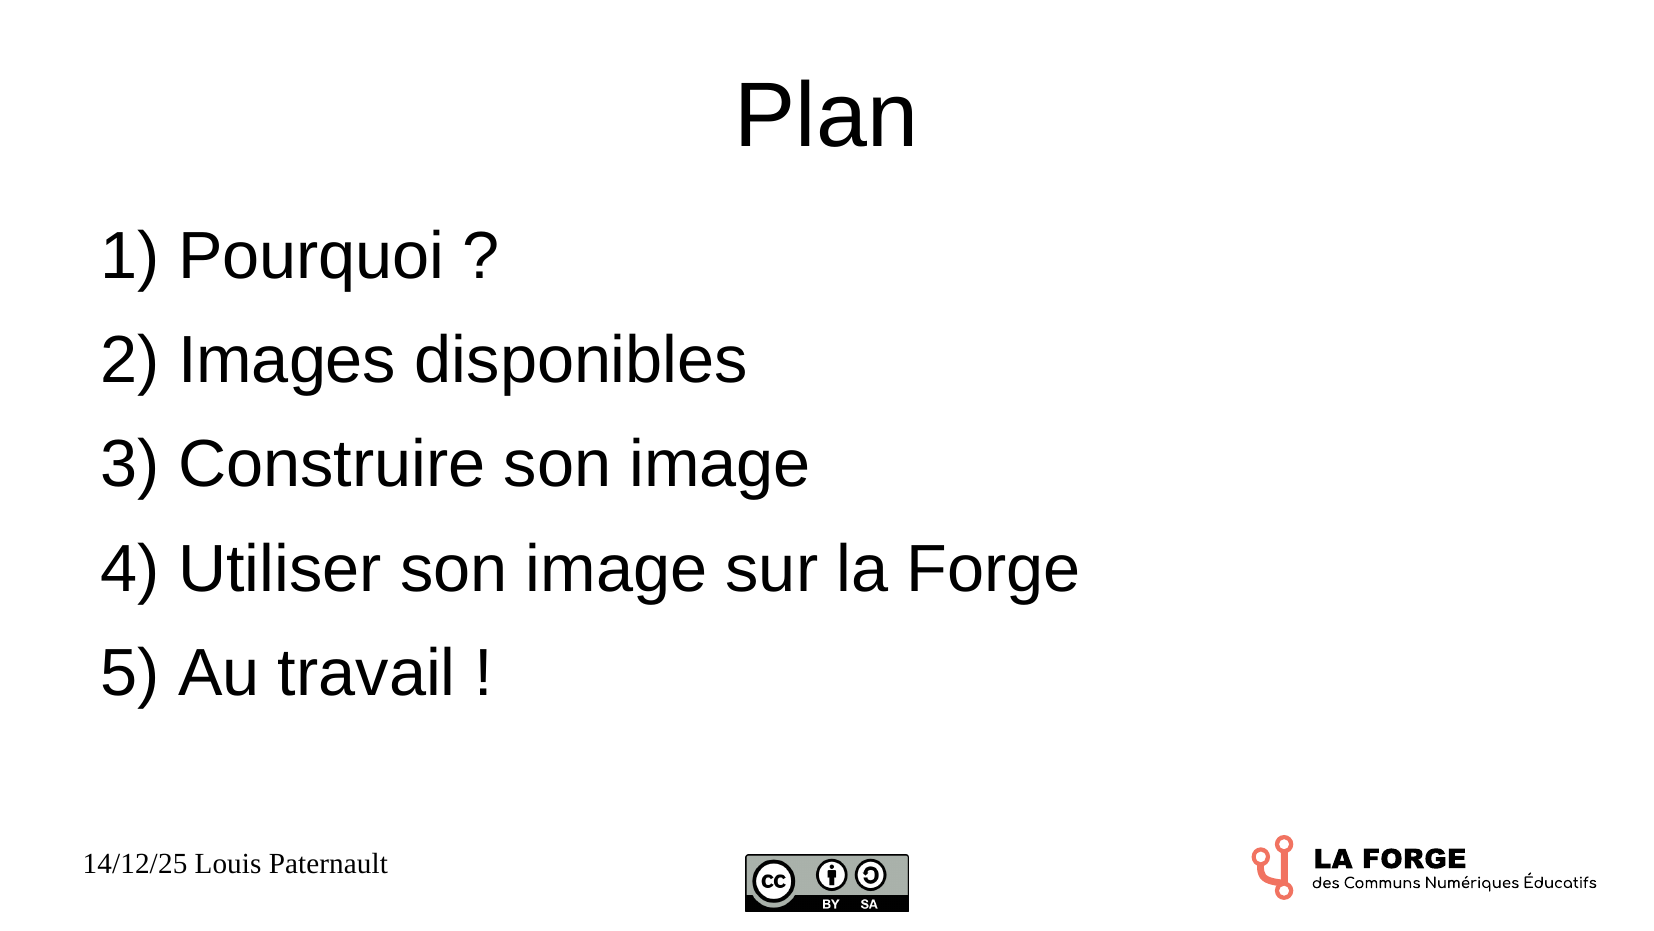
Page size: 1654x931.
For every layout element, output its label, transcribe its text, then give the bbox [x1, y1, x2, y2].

list Pourquoi ? Images disponibles Construire son image Utiliser son image sur la Forge Au travail ! [82, 217, 1571, 758]
picture [745, 854, 909, 912]
title Plan [82, 37, 1571, 193]
